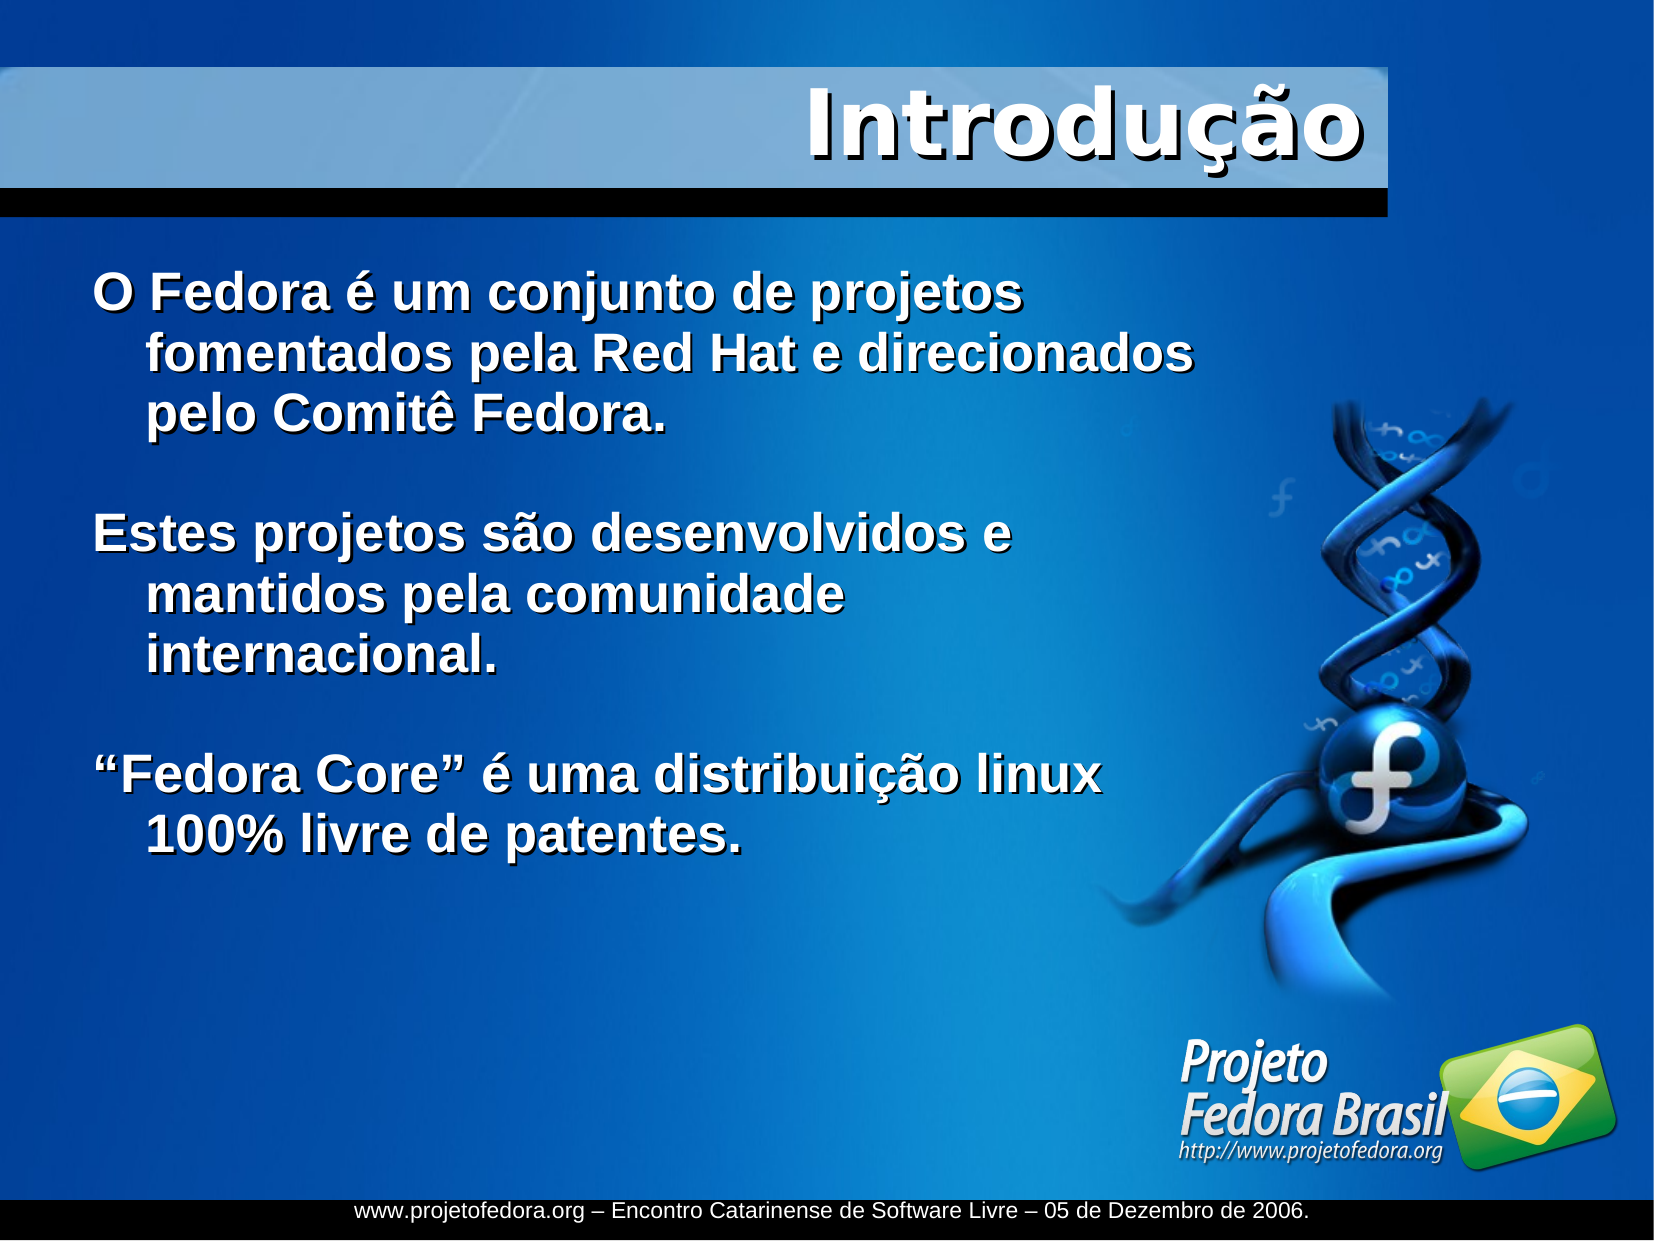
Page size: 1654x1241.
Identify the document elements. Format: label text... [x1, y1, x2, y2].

list O Fedora é um conjunto de projetos fomentados pela Red Hat e direcionados pelo Comitê Fedora. Estes projetos são desenvolvidos e mantidos pela comunidade internacional. “Fedora Core” é uma distribuição linux 100% livre de patentes. [75, 261, 1201, 1163]
text_box www.projetofedora.org – Encontro Catarinense de Software Livre – 05 de Dezembro de 2006. [339, 1190, 1427, 1241]
picture [0, 0, 1654, 1200]
text_box Introdução [787, 63, 1394, 202]
